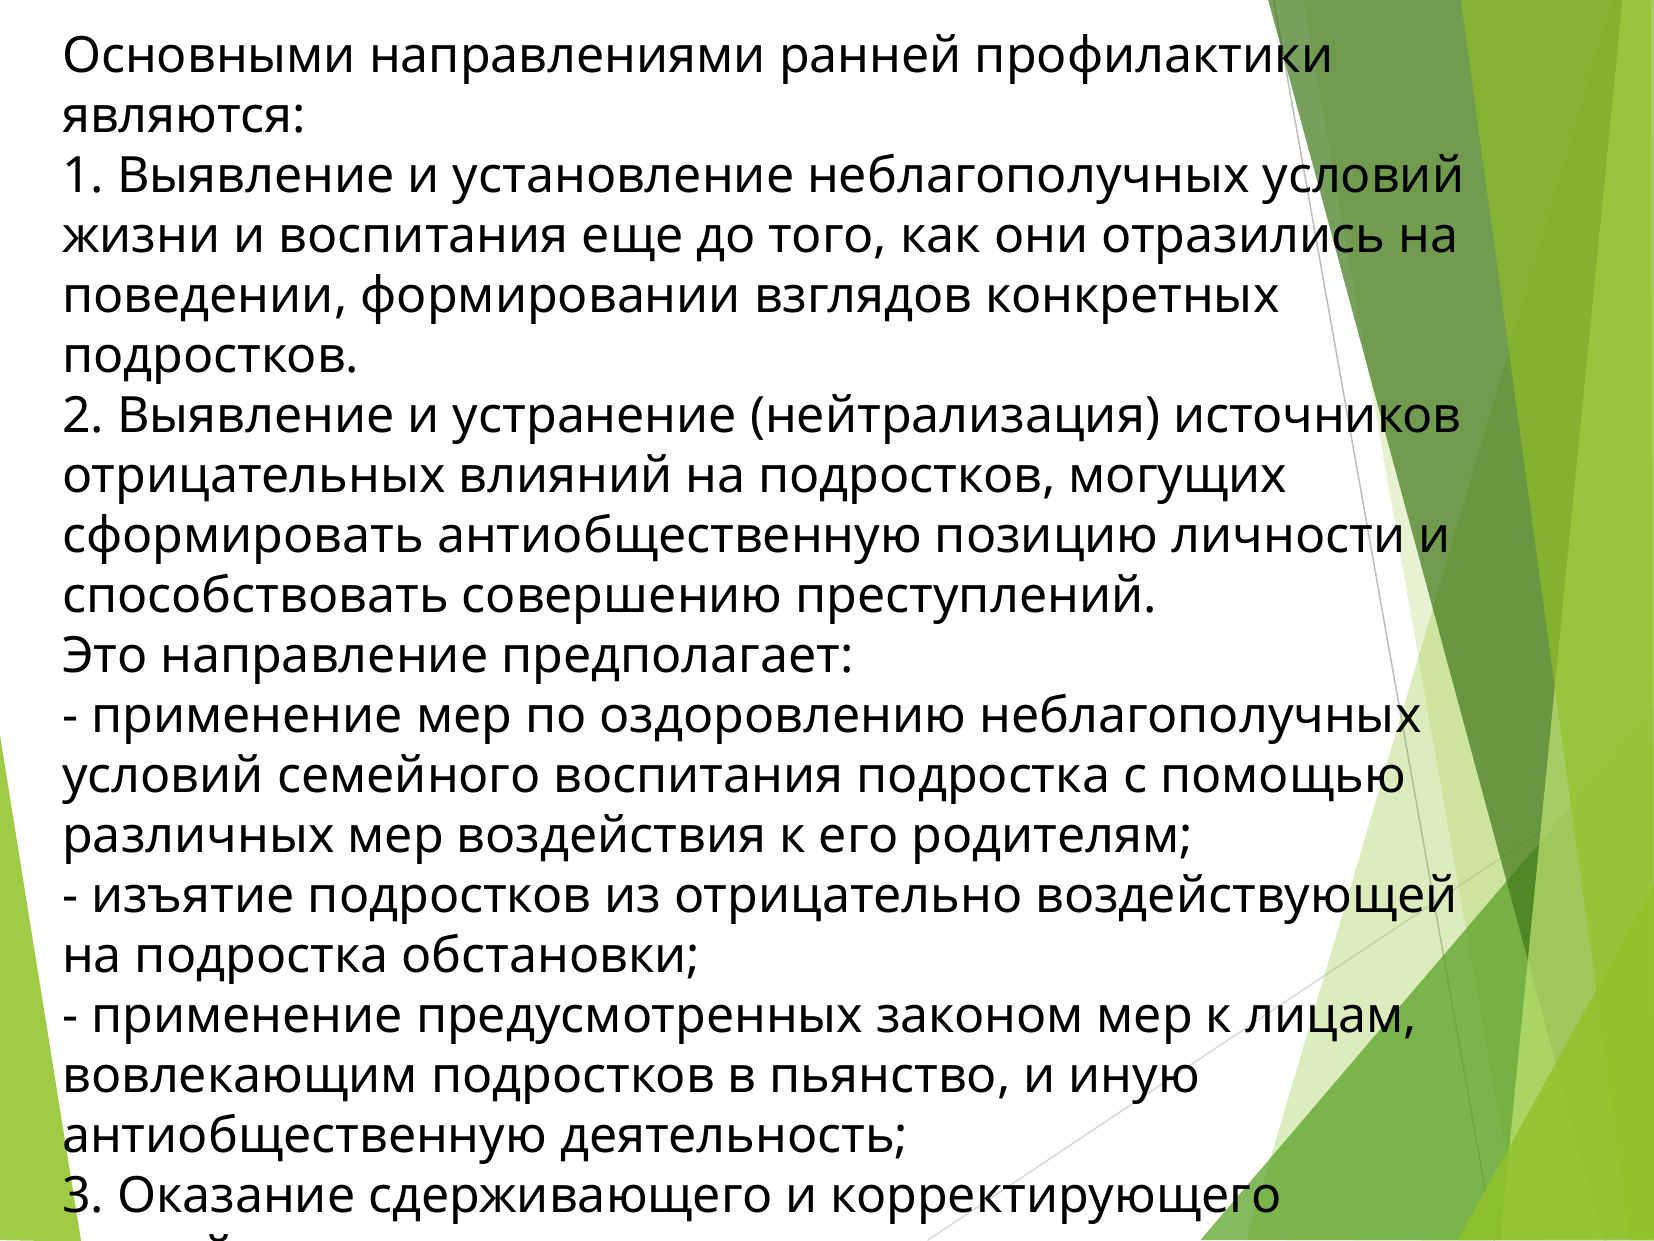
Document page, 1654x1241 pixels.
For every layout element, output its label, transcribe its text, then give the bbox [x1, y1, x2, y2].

title Основными направлениями ранней профилактики являются: 1. Выявление и установление неблагополучных условий жизни и воспитания еще до того, как они отразились на поведении, формировании взглядов конкретных подростков. 2. Выявление и устранение (нейтрализация) источников отрицательных влияний на подростков, могущих сформировать антиобщественную позицию личности и способствовать совершению преступлений. Это направление предполагает: - применение мер по оздоровлению неблагополучных условий семейного воспитания подростка с помощью различных мер воздействия к его родителям; - изъятие подростков из отрицательно воздействующей на подростка обстановки; - применение предусмотренных законом мер к лицам, вовлекающим подростков в пьянство, и иную антиобщественную деятельность; 3. Оказание сдерживающего и корректирующего воздействия на подростков с социально отклоняющимся поведением. [47, 14, 1536, 1096]
